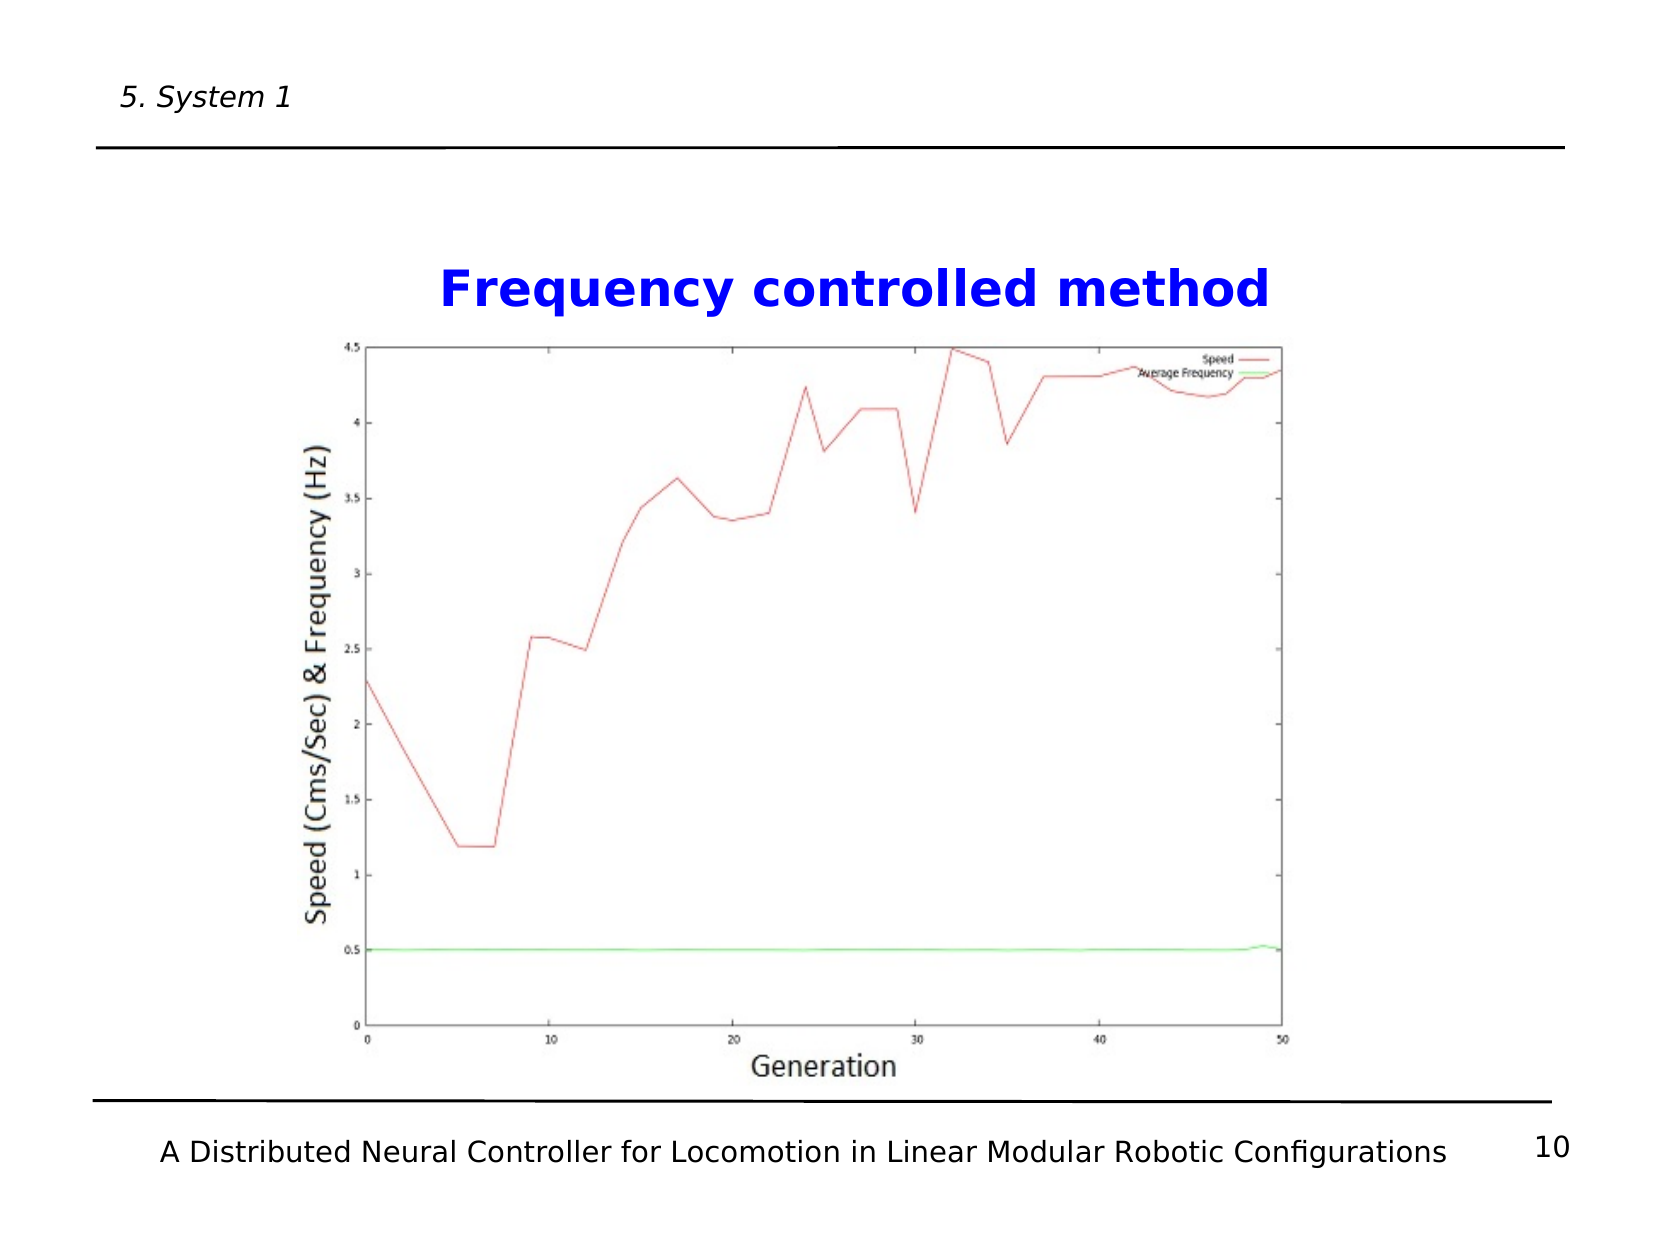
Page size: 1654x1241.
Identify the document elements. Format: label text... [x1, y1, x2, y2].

text_box 5. System 1 [104, 72, 309, 122]
text_box Frequency controlled method [424, 252, 1288, 326]
text_box A Distributed Neural Controller for Locomotion in Linear Modular Robotic Configurations [145, 1127, 1464, 1177]
picture [297, 336, 1307, 1095]
